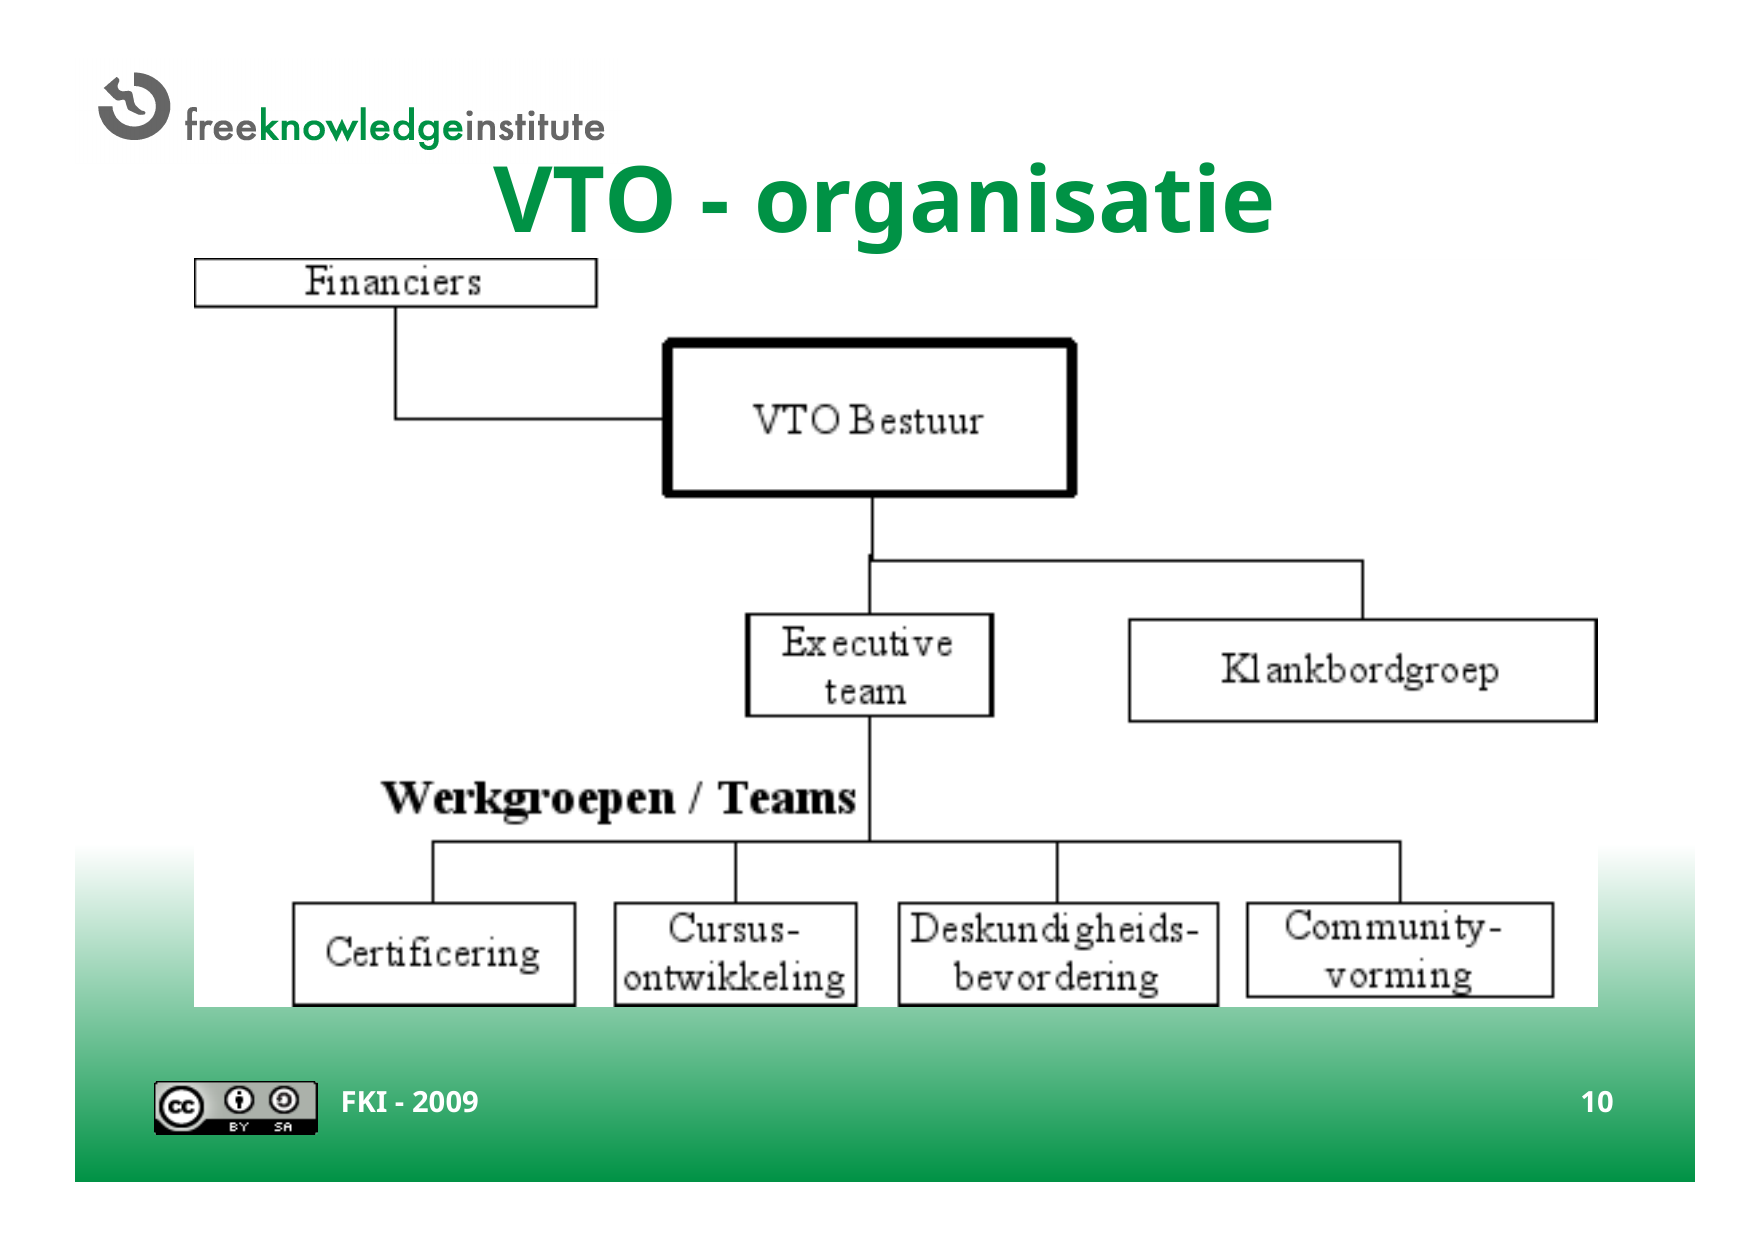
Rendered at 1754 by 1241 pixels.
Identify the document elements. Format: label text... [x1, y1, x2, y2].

title VTO - organisatie [155, 111, 1614, 284]
picture [194, 258, 1598, 1007]
picture [154, 1081, 318, 1135]
picture [75, 58, 622, 164]
